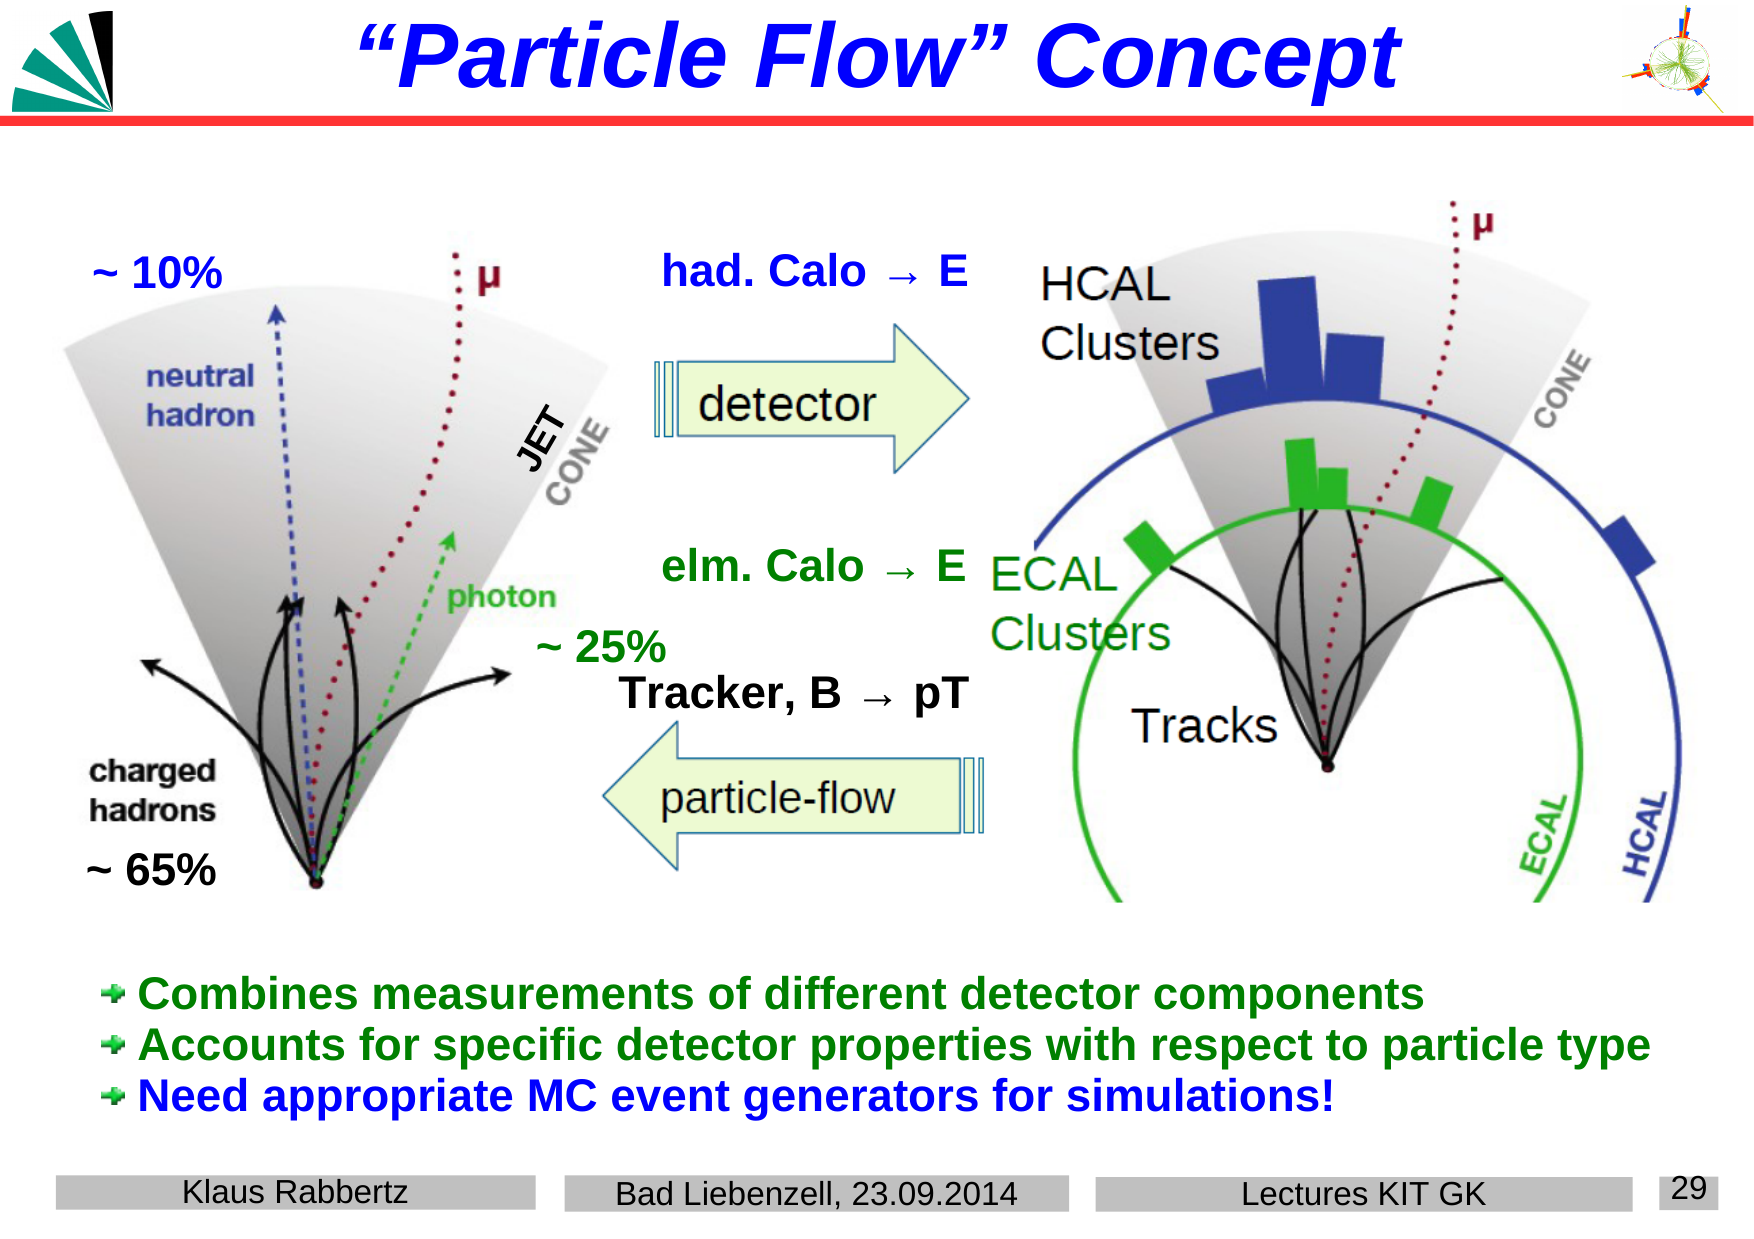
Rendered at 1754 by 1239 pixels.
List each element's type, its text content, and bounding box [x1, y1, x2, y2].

title “Particle Flow” Concept [153, 0, 1600, 113]
text_box JET [494, 385, 588, 493]
text_box Combines measurements of different detector components Accounts for specific detector properties with respect to particle type Need appropriate MC event generators for simulations! [89, 962, 1665, 1128]
text_box ~ 65% [74, 837, 228, 901]
picture [1622, 5, 1738, 113]
picture [12, 11, 113, 113]
picture [39, 200, 1704, 915]
text_box had. Calo → E [649, 238, 982, 302]
text_box ~ 10% [80, 240, 235, 304]
text_box elm. Calo → E [649, 533, 979, 598]
text_box ~ 25% [523, 615, 678, 679]
text_box Tracker, B → pT [606, 661, 978, 725]
